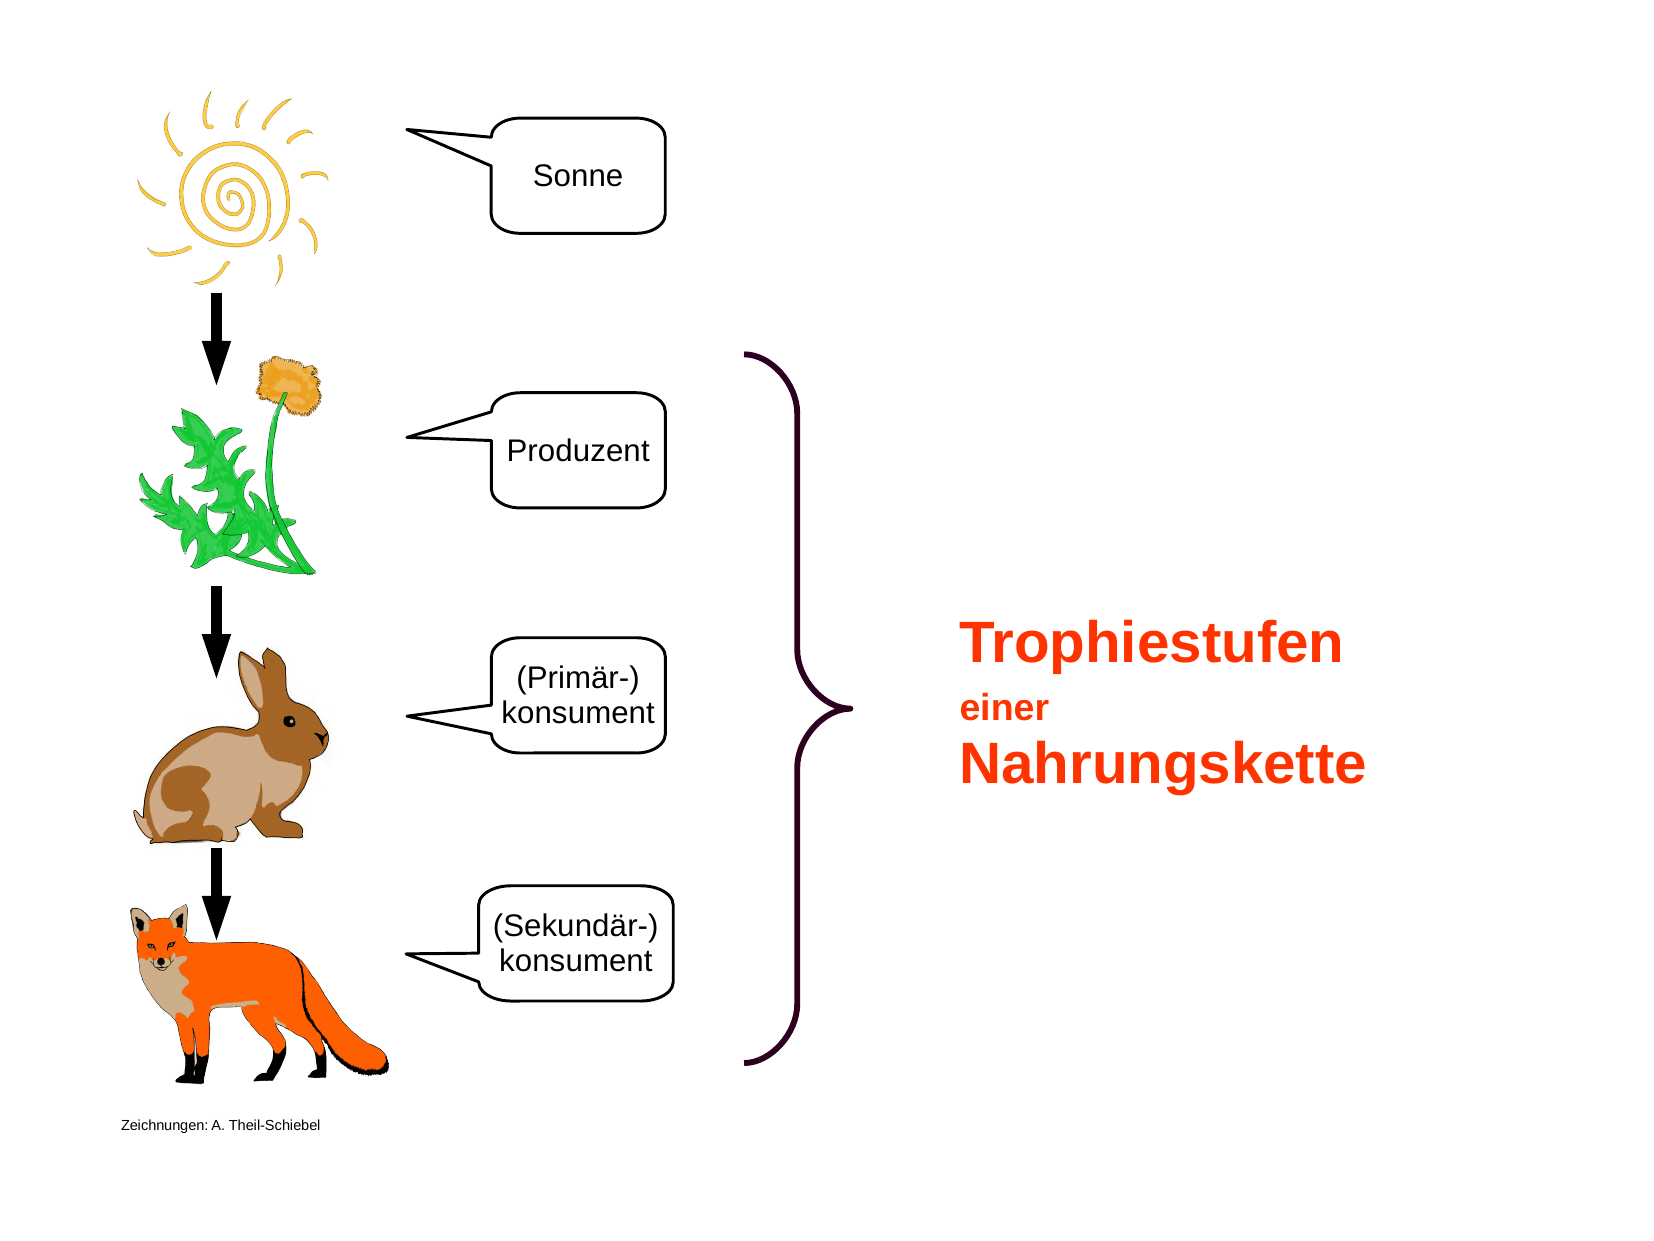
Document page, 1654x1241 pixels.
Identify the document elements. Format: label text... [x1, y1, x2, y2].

text_box Produzent [406, 392, 666, 508]
text_box (Sekundär-) konsument [406, 885, 674, 1002]
text_box Trophiestufen einer Nahrungskette [944, 602, 1477, 815]
picture [124, 82, 340, 293]
picture [125, 898, 391, 1089]
text_box Zeichnungen: A. Theil-Schiebel [106, 1110, 355, 1146]
text_box Sonne [406, 118, 666, 234]
picture [129, 353, 330, 580]
text_box (Primär-) konsument [406, 637, 666, 754]
picture [118, 636, 340, 857]
